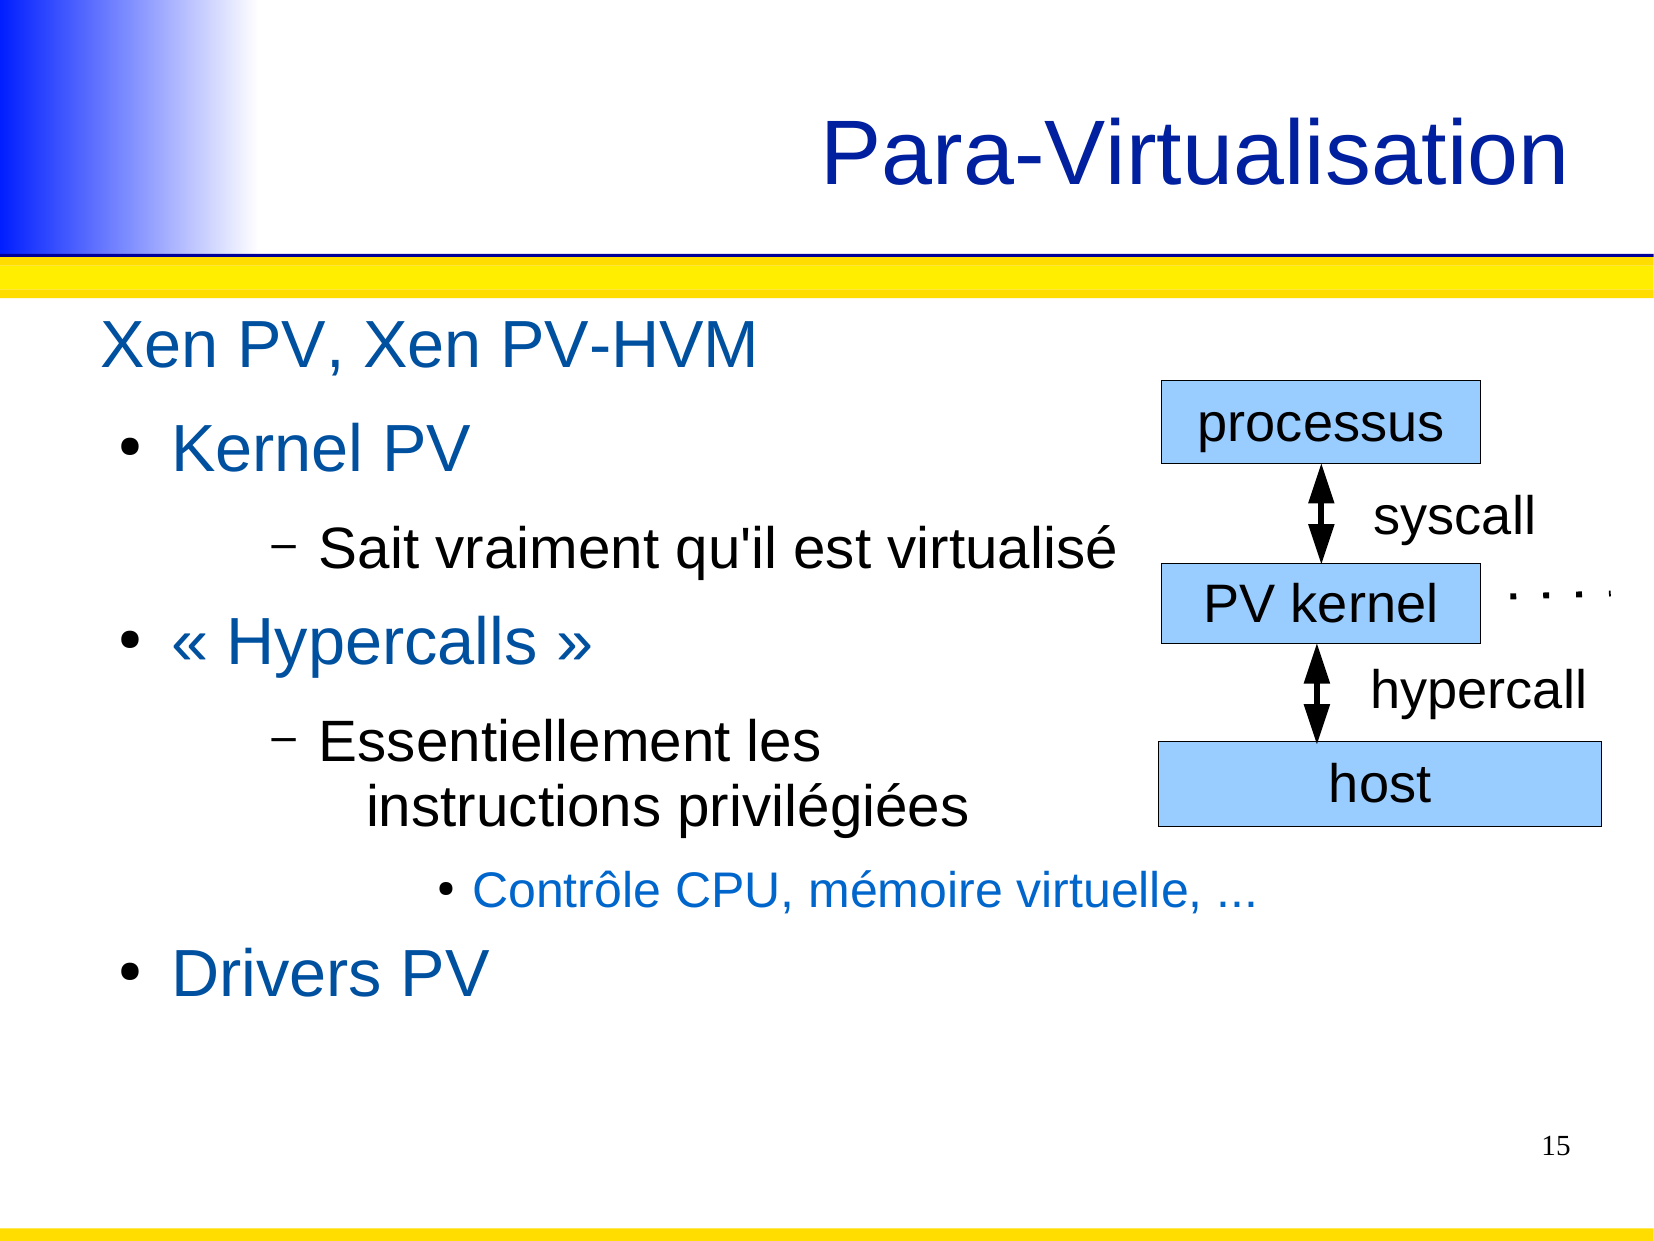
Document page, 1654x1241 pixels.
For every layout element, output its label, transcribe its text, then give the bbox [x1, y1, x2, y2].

text_box host [1158, 741, 1602, 827]
list Xen PV, Xen PV-HVM Kernel PV Sait vraiment qu'il est virtualisé « Hypercalls » Essentiellement les instructions privilégiées Contrôle CPU, mémoire virtuelle, ... Drivers PV [82, 307, 1571, 1126]
text_box syscall [1358, 478, 1552, 554]
text_box hypercall [1355, 652, 1603, 728]
text_box processus [1161, 380, 1481, 464]
title Para-Virtualisation [372, 49, 1571, 257]
text_box PV kernel [1161, 563, 1481, 644]
